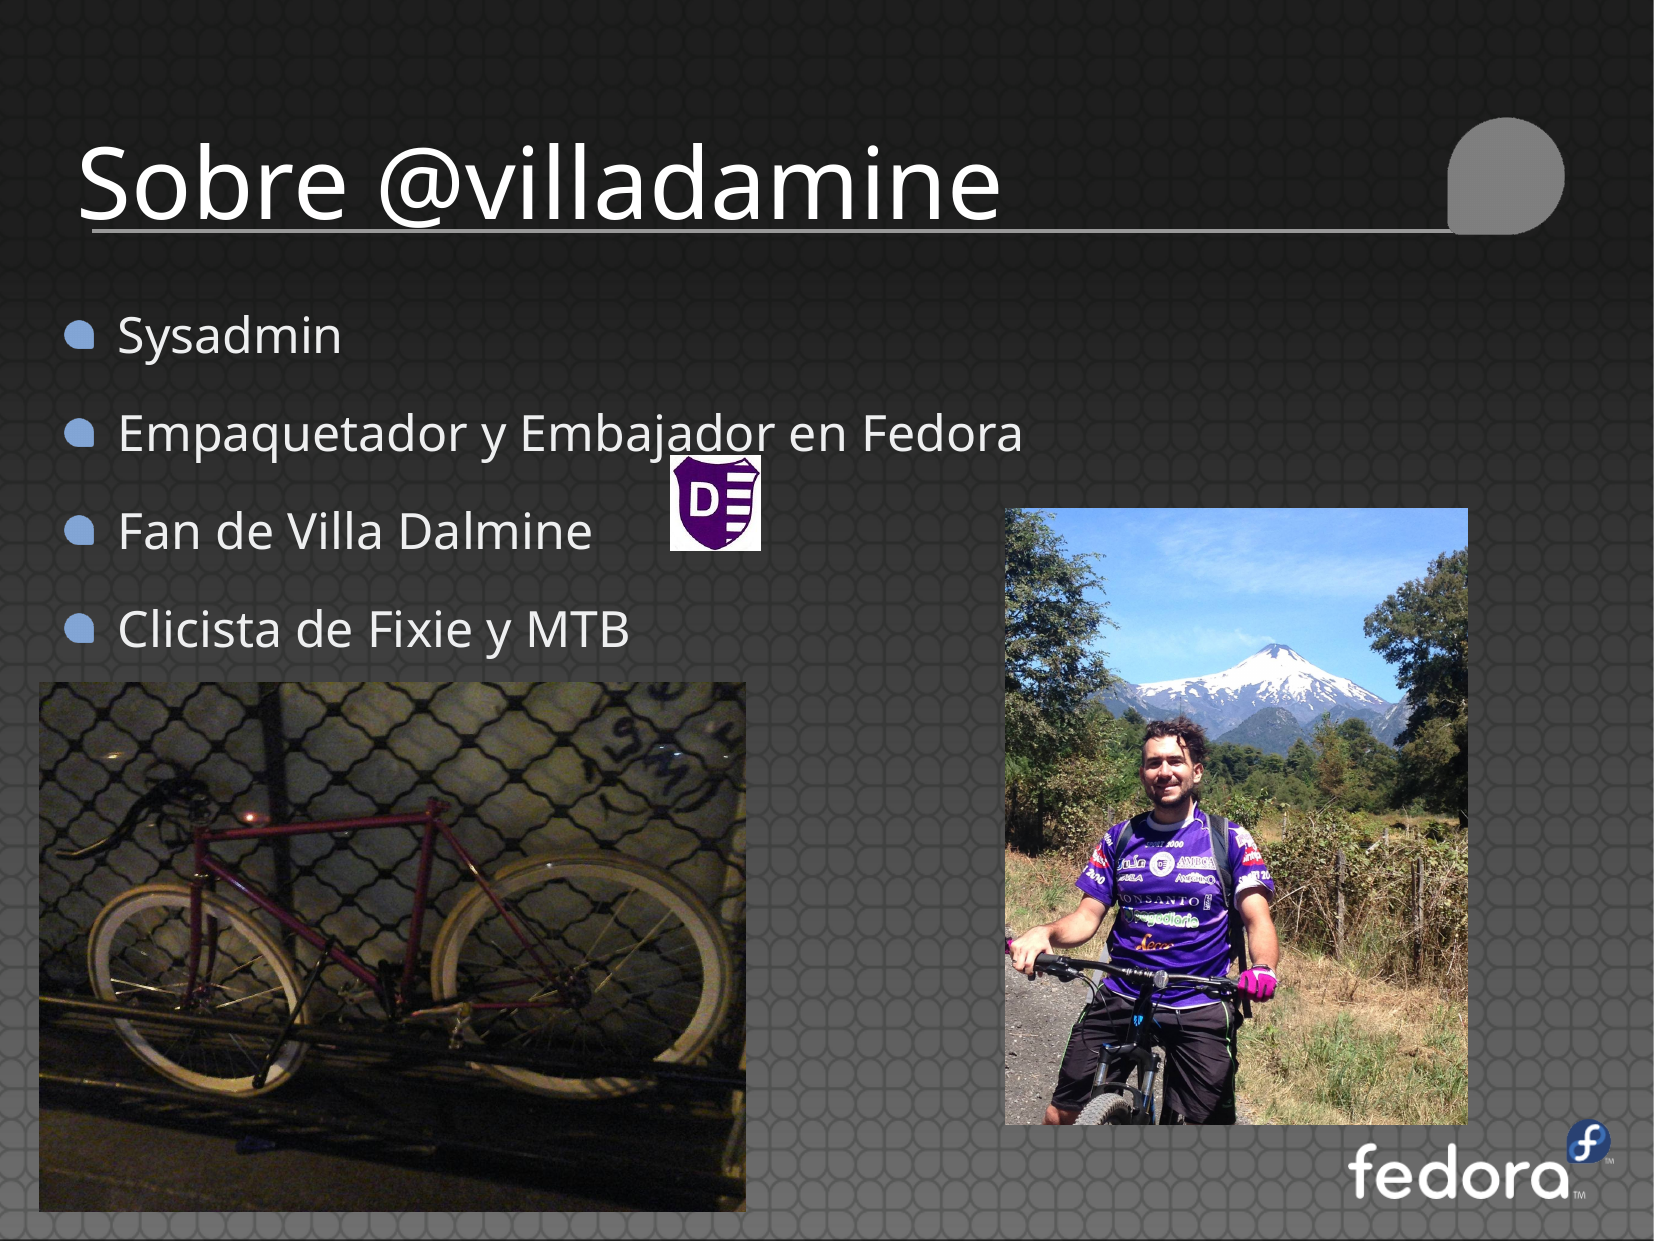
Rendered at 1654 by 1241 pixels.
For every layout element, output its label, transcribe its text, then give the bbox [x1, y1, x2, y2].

title Sobre @villadamine [76, 112, 1566, 249]
list Sysadmin Empaquetador y Embajador en Fedora Fan de Villa Dalmine Clicista de Fixie y MTB [46, 300, 1536, 1105]
picture [0, 0, 1654, 1241]
